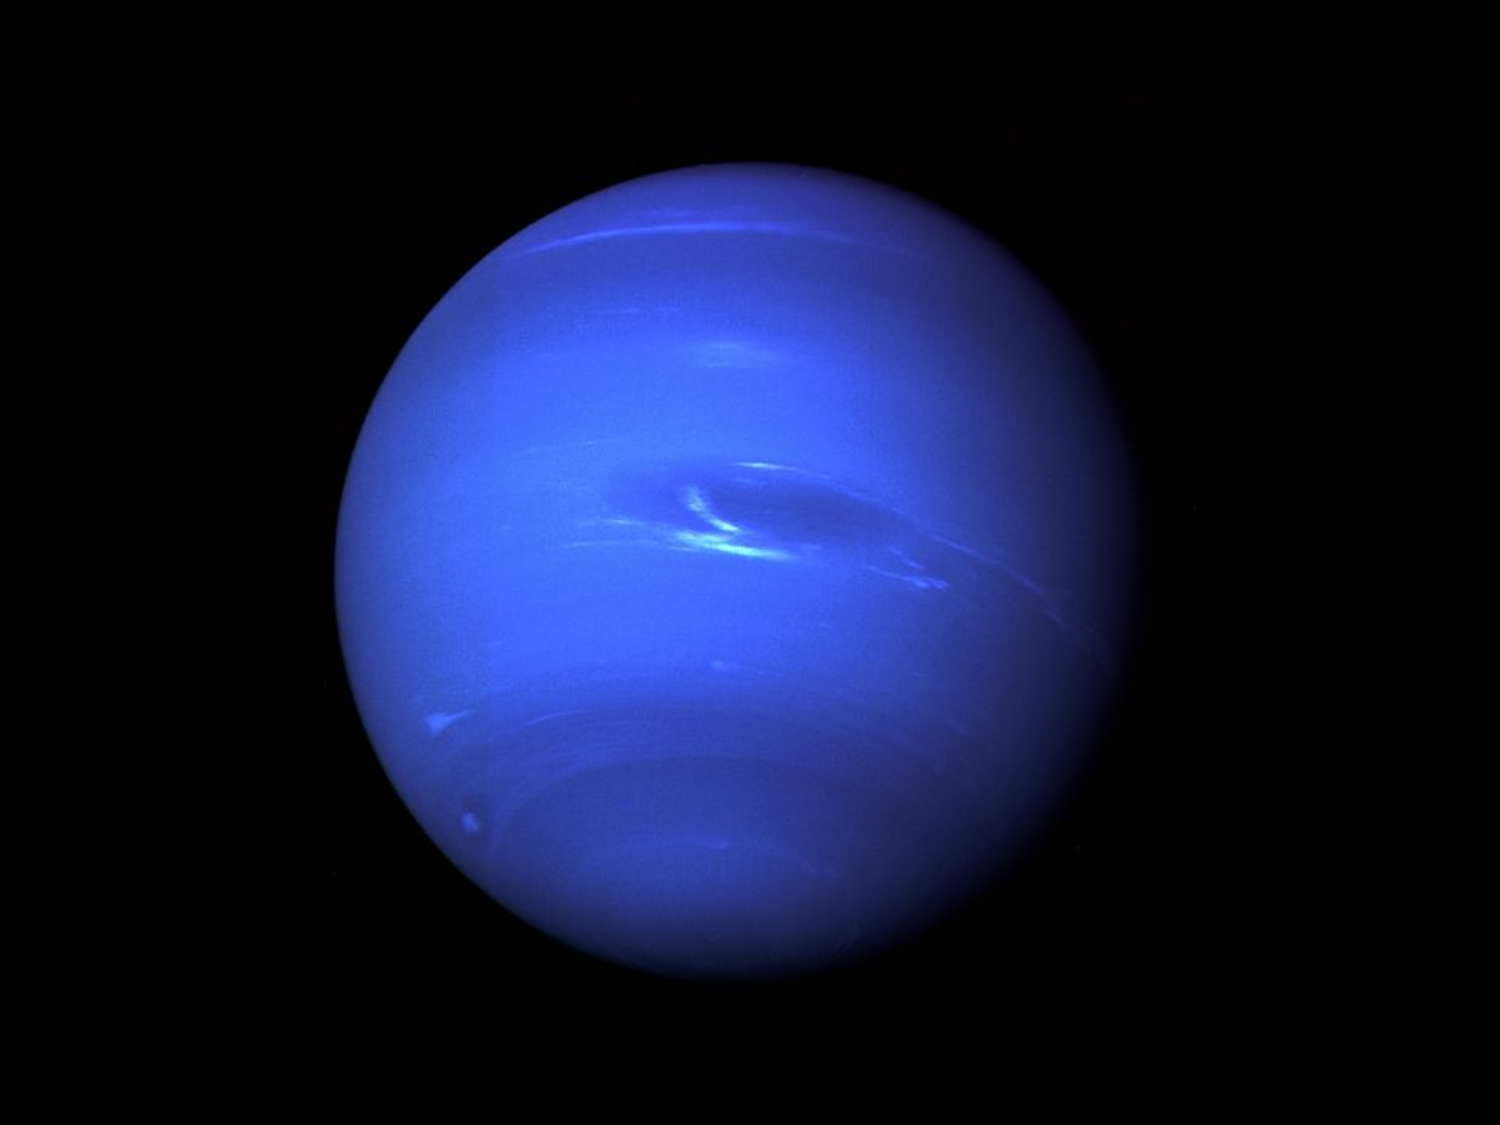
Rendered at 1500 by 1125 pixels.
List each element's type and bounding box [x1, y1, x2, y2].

picture [281, 93, 1219, 1032]
